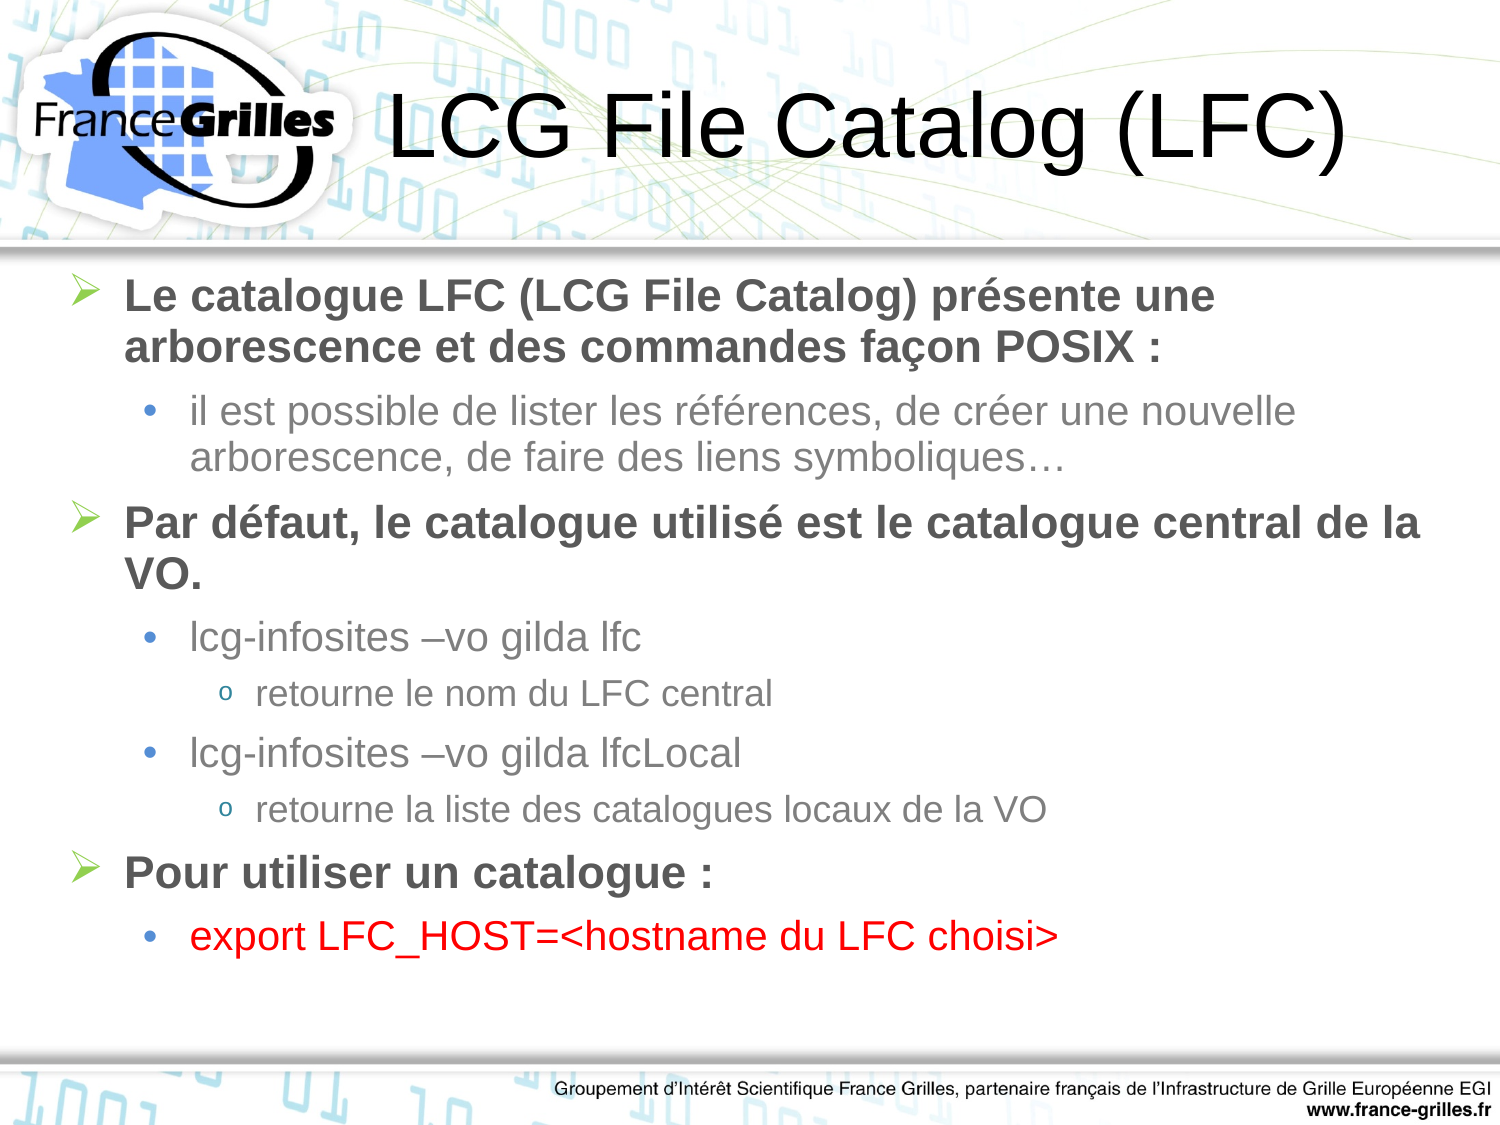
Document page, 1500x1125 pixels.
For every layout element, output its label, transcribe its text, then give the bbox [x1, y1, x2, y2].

picture [0, 0, 1500, 1125]
list Le catalogue LFC (LCG File Catalog) présente une arborescence et des commandes façon POSIX : il est possible de lister les références, de créer une nouvelle arborescence, de faire des liens symboliques… Par défaut, le catalogue utilisé est le catalogue central de la VO. lcg-infosites –vo gilda lfc retourne le nom du LFC central lcg-infosites –vo gilda lfcLocal retourne la liste des catalogues locaux de la VO Pour utiliser un catalogue : export LFC_HOST=<hostname du LFC choisi> [53, 262, 1459, 1044]
title LCG File Catalog (LFC) [372, 7, 1459, 244]
